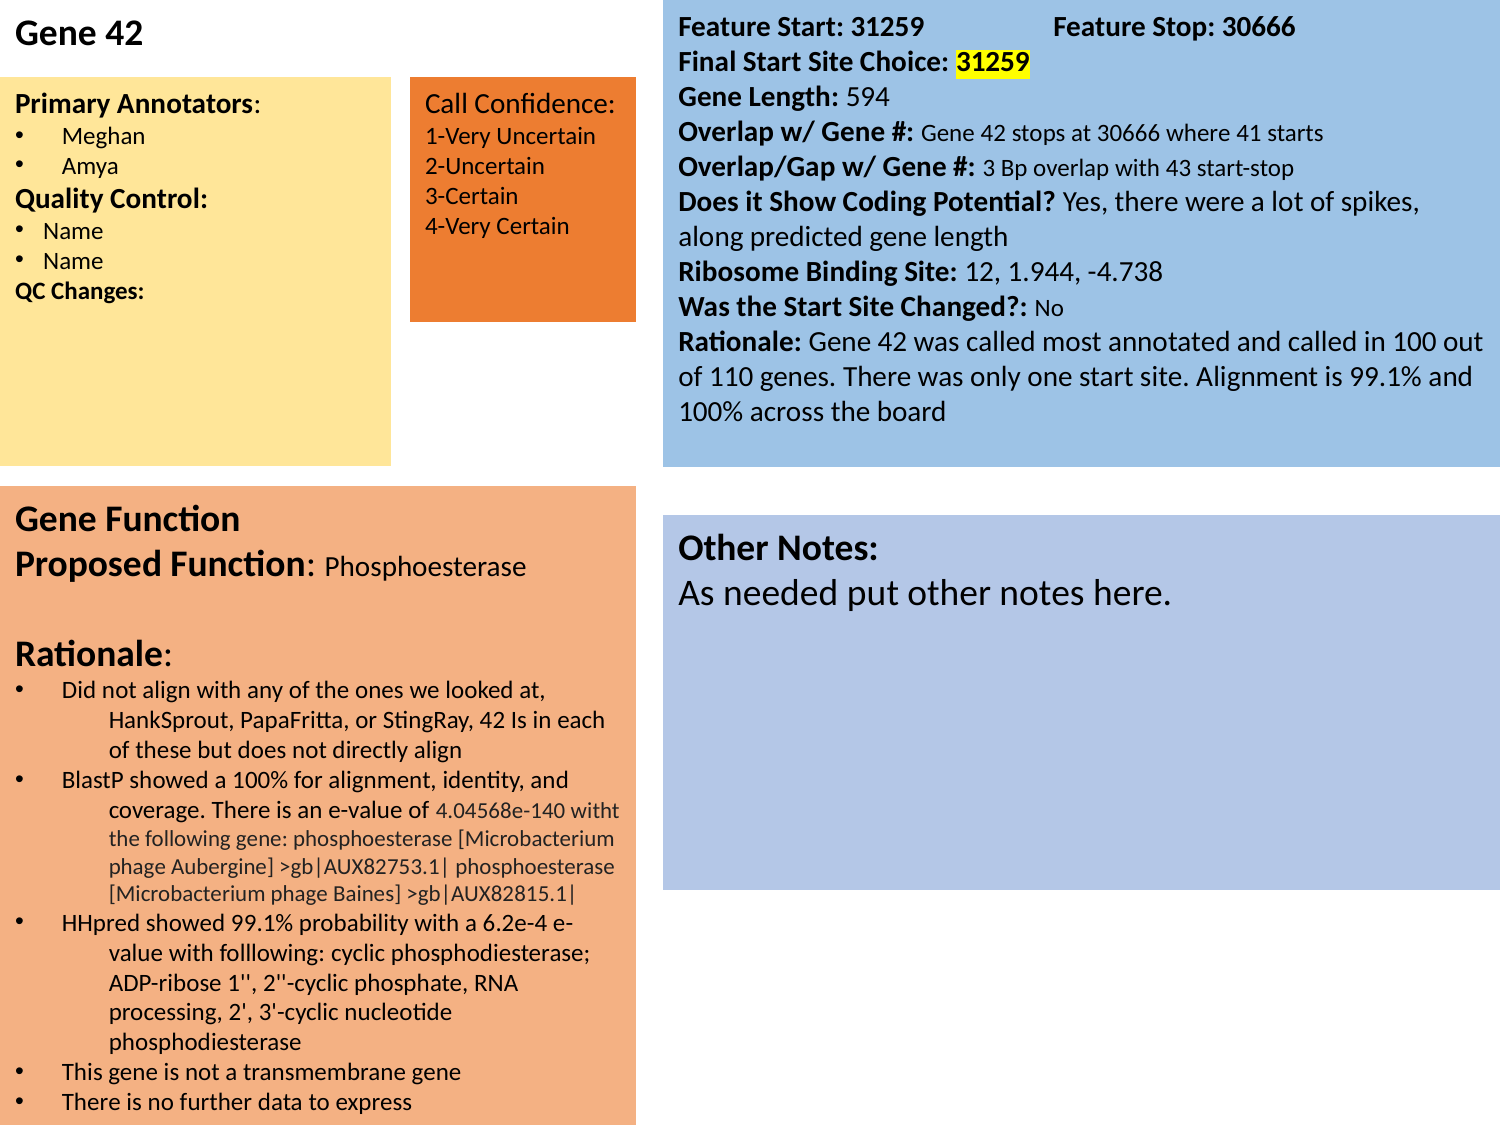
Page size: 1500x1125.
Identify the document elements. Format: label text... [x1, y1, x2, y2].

text_box Primary Annotators: Meghan Amya Quality Control: Name Name QC Changes: [0, 77, 391, 466]
text_box Gene 42 [0, 0, 160, 61]
text_box Other Notes: As needed put other notes here. [663, 515, 1500, 890]
text_box Feature Start: 31259 Feature Stop: 30666 Final Start Site Choice: 31259 Gene Length: 594 Overlap w/ Gene #: Gene 42 stops at 30666 where 41 starts Overlap/Gap w/ Gene #: 3 Bp overlap with 43 start-stop Does it Show Coding Potential? Yes, there were a lot of spikes, along predicted gene length Ribosome Binding Site: 12, 1.944, -4.738 Was the Start Site Changed?: No Rationale: Gene 42 was called most annotated and called in 100 out of 110 genes. There was only one start site. Alignment is 99.1% and 100% across the board [663, 0, 1500, 467]
text_box Gene Function Proposed Function: Phosphoesterase Rationale: Did not align with any of the ones we looked at, HankSprout, PapaFritta, or StingRay, 42 Is in each of these but does not directly align BlastP showed a 100% for alignment, identity, and coverage. There is an e-value of 4.04568e-140 witht the following gene: phosphoesterase [Microbacterium phage Aubergine] >gb|AUX82753.1| phosphoesterase [Microbacterium phage Baines] >gb|AUX82815.1| HHpred showed 99.1% probability with a 6.2e-4 e-value with folllowing: cyclic phosphodiesterase; ADP-ribose 1'', 2''-cyclic phosphate, RNA processing, 2', 3'-cyclic nucleotide phosphodiesterase This gene is not a transmembrane gene There is no further data to express [0, 486, 636, 1125]
text_box Call Confidence: 1-Very Uncertain 2-Uncertain 3-Certain 4-Very Certain [410, 77, 636, 322]
